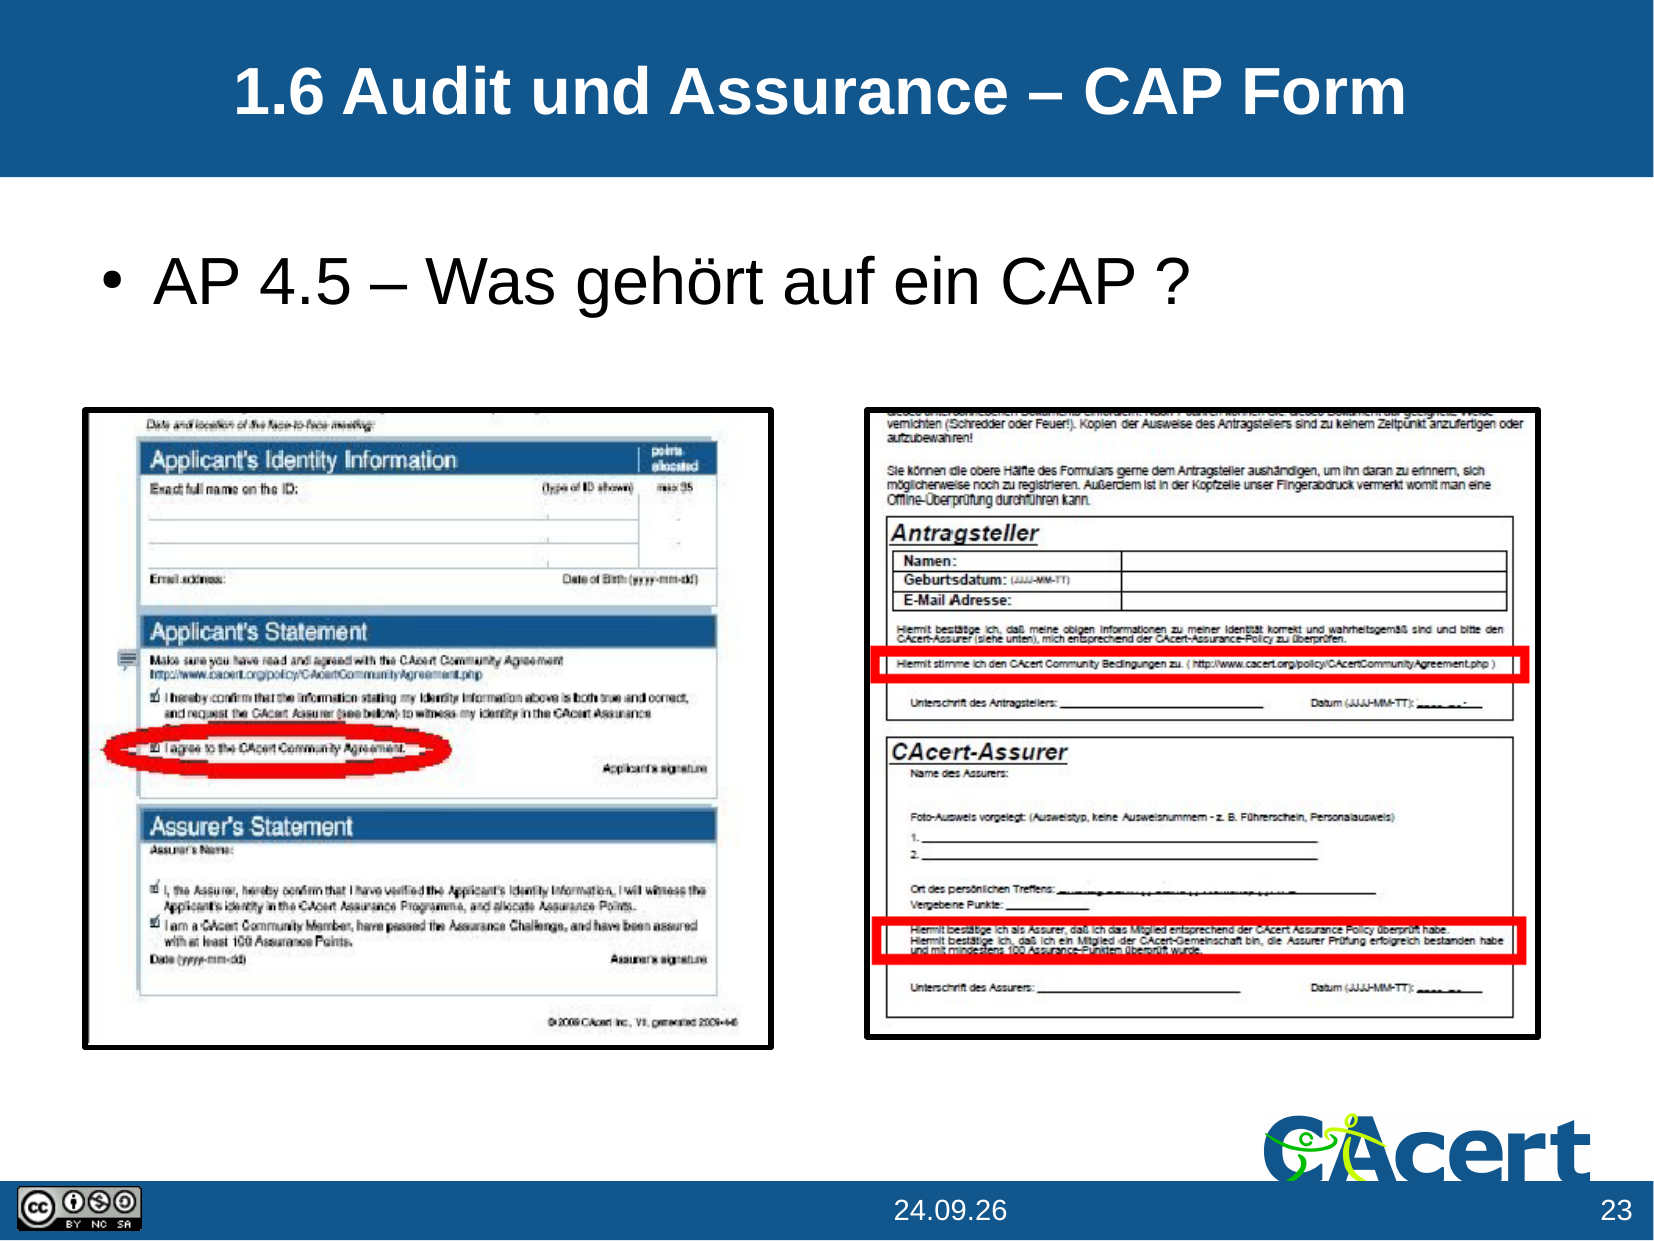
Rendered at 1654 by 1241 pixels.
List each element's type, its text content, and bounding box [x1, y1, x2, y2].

picture [17, 1186, 142, 1231]
list AP 4.5 – Was gehört auf ein CAP ? [82, 206, 1625, 1065]
picture [88, 413, 768, 1045]
picture [1263, 1112, 1591, 1181]
title 1.6 Audit und Assurance – CAP Form [76, 17, 1565, 166]
picture [869, 413, 1536, 1034]
